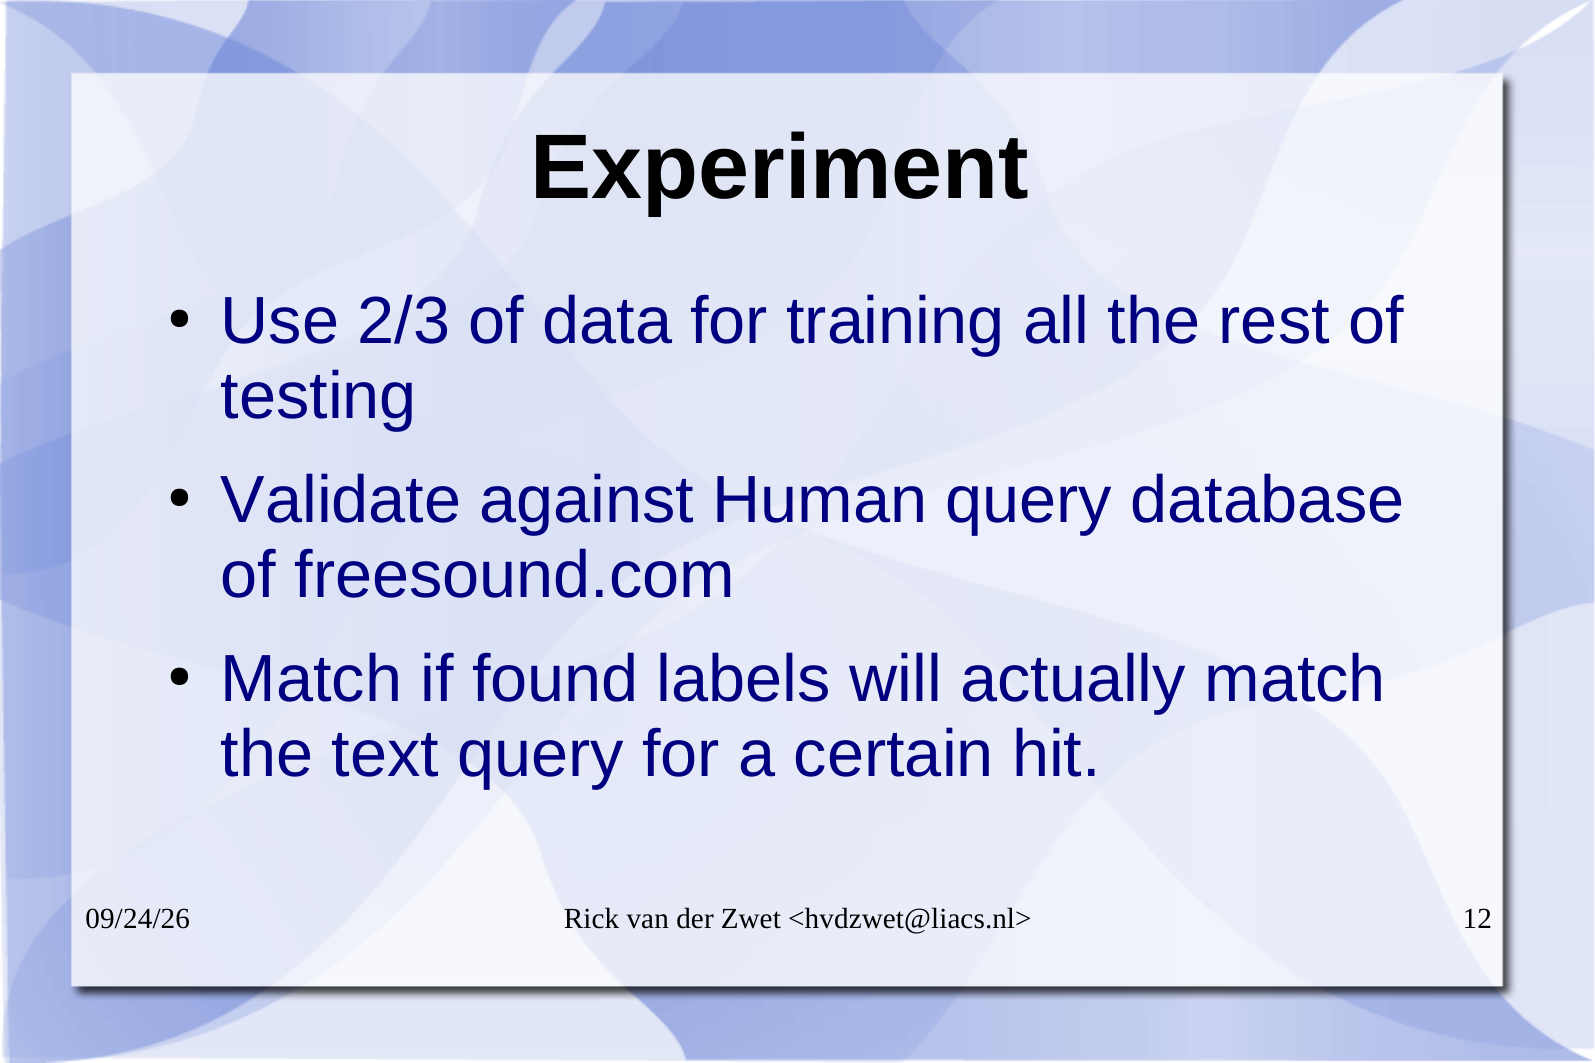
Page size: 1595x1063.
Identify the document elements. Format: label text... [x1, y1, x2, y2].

title Experiment [79, 77, 1481, 256]
picture [0, 0, 1595, 1063]
list Use 2/3 of data for training all the rest of testing Validate against Human query database of freesound.com Match if found labels will actually match the text query for a certain hit. [150, 282, 1460, 863]
